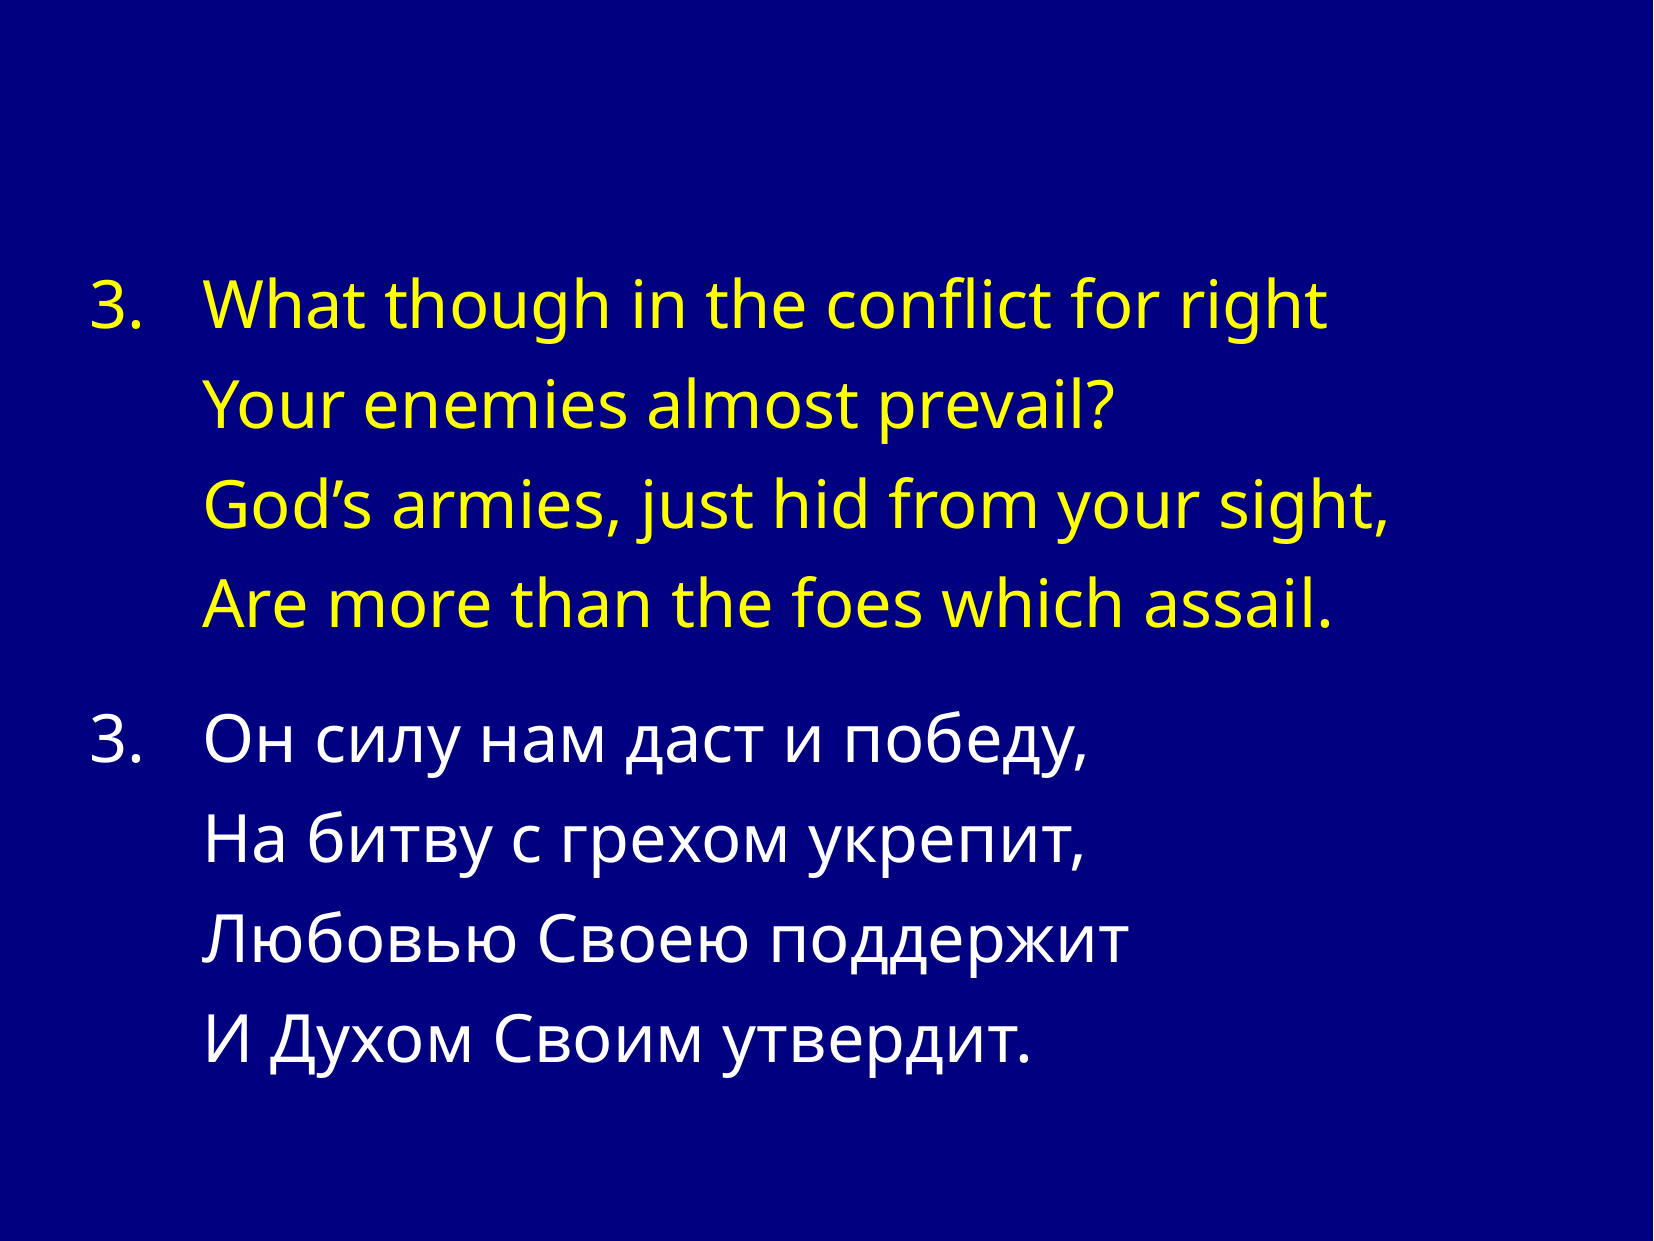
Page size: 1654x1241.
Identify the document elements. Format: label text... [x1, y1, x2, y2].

text_box 3. What though in the conflict for right Your enemies almost prevail? God’s armies, just hid from your sight, Are more than the foes which assail. [75, 150, 1653, 638]
text_box 3. Он силу нам даст и победу, На битву с грехом укрепит, Любовью Своею поддержит И Духом Своим утвердит. [75, 675, 1576, 1163]
